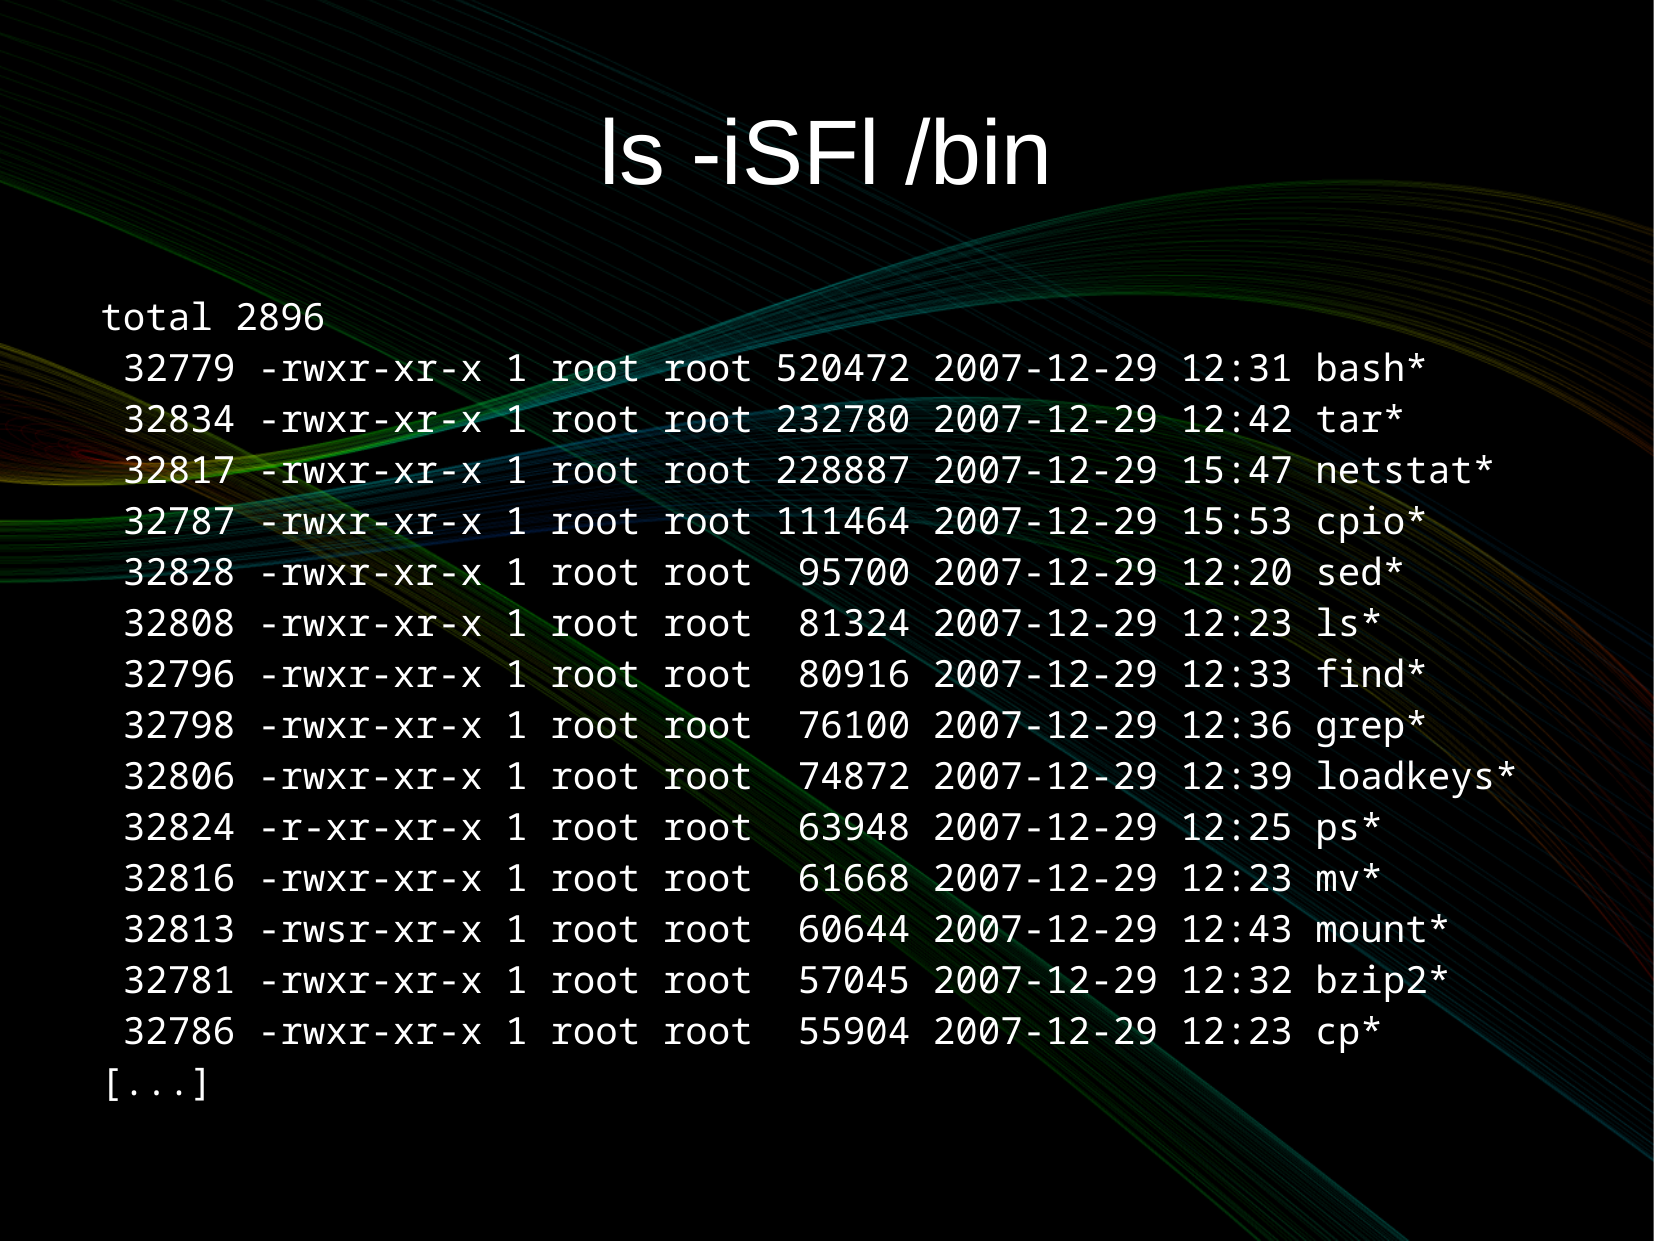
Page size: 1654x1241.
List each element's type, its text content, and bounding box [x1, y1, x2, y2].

title ls -iSFl /bin [82, 56, 1571, 250]
list total 2896 32779 -rwxr-xr-x 1 root root 520472 2007-12-29 12:31 bash* 32834 -rwxr-xr-x 1 root root 232780 2007-12-29 12:42 tar* 32817 -rwxr-xr-x 1 root root 228887 2007-12-29 15:47 netstat* 32787 -rwxr-xr-x 1 root root 111464 2007-12-29 15:53 cpio* 32828 -rwxr-xr-x 1 root root 95700 2007-12-29 12:20 sed* 32808 -rwxr-xr-x 1 root root 81324 2007-12-29 12:23 ls* 32796 -rwxr-xr-x 1 root root 80916 2007-12-29 12:33 find* 32798 -rwxr-xr-x 1 root root 76100 2007-12-29 12:36 grep* 32806 -rwxr-xr-x 1 root root 74872 2007-12-29 12:39 loadkeys* 32824 -r-xr-xr-x 1 root root 63948 2007-12-29 12:25 ps* 32816 -rwxr-xr-x 1 root root 61668 2007-12-29 12:23 mv* 32813 -rwsr-xr-x 1 root root 60644 2007-12-29 12:43 mount* 32781 -rwxr-xr-x 1 root root 57045 2007-12-29 12:32 bzip2* 32786 -rwxr-xr-x 1 root root 55904 2007-12-29 12:23 cp* [...] [29, 290, 1654, 1094]
picture [0, 0, 1654, 1241]
